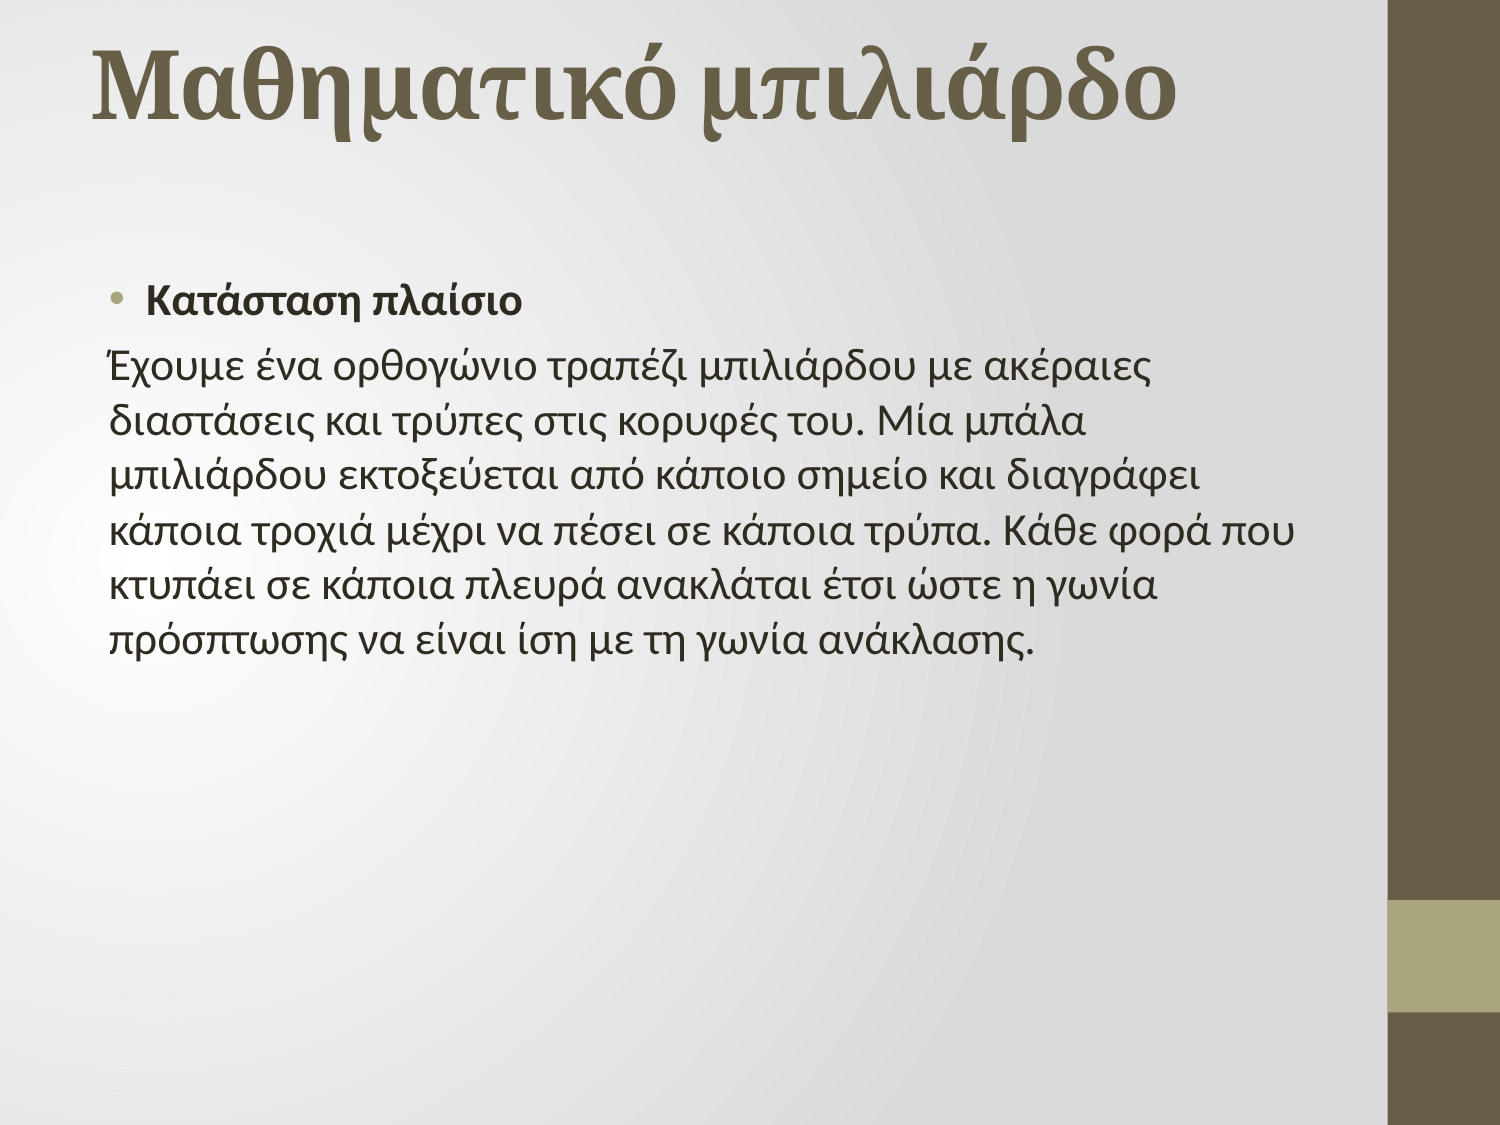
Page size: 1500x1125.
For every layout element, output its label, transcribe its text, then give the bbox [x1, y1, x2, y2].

title Μαθηματικό μπιλιάρδο [75, 45, 1325, 233]
list Κατάσταση πλαίσιο Έχουμε ένα ορθογώνιο τραπέζι μπιλιάρδου με ακέραιες διαστάσεις και τρύπες στις κορυφές του. Μία μπάλα μπιλιάρδου εκτοξεύεται από κάποιο σημείο και διαγράφει κάποια τροχιά μέχρι να πέσει σε κάποια τρύπα. Κάθε φορά που κτυπάει σε κάποια πλευρά ανακλάται έτσι ώστε η γωνία πρόσπτωσης να είναι ίση με τη γωνία ανάκλασης. [75, 262, 1325, 1050]
